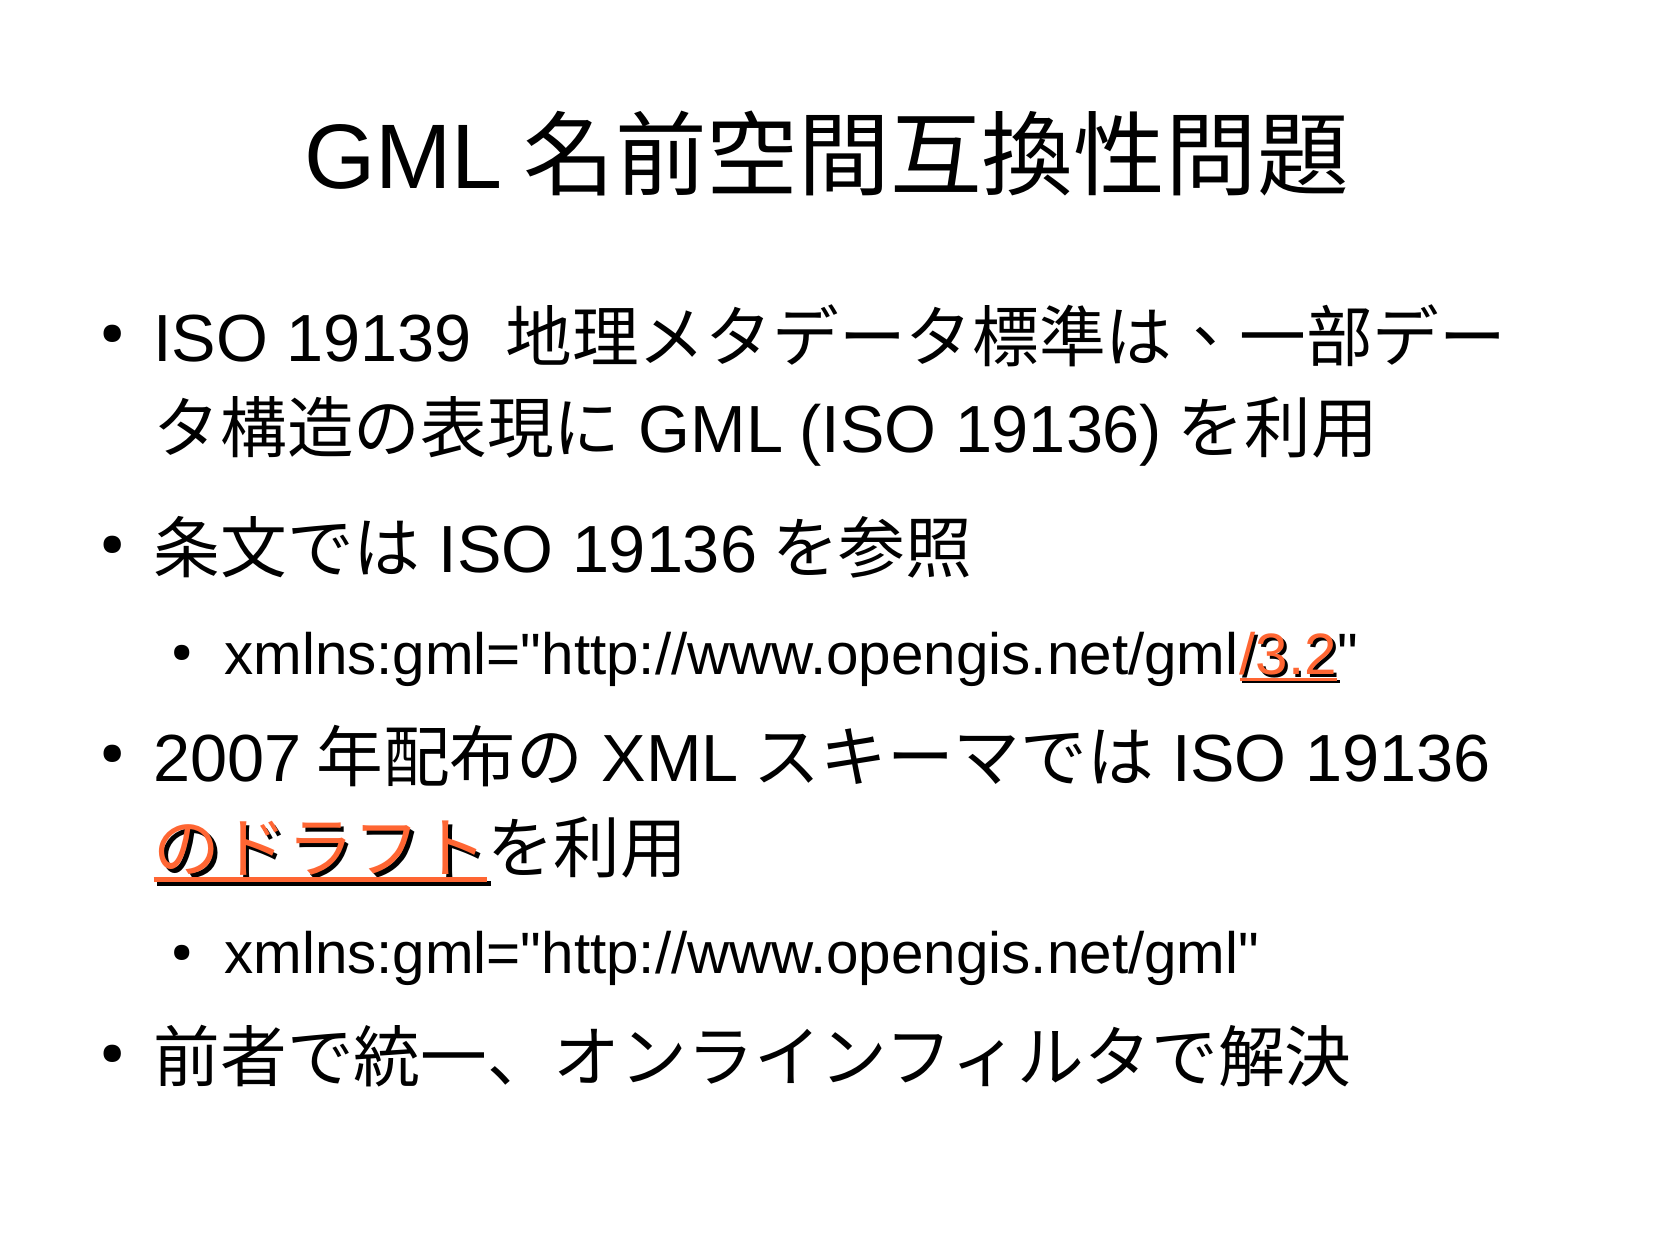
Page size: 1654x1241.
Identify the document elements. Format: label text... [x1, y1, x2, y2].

list ISO 19139 地理メタデータ標準は、一部データ構造の表現にGML (ISO 19136)を利用 条文ではISO 19136を参照 xmlns:gml="http://www.opengis.net/gml/3.2" 2007年配布のXMLスキーマではISO 19136のドラフトを利用 xmlns:gml="http://www.opengis.net/gml" 前者で統一、オンラインフィルタで解決 [82, 290, 1571, 1094]
title GML名前空間互換性問題 [82, 56, 1571, 250]
